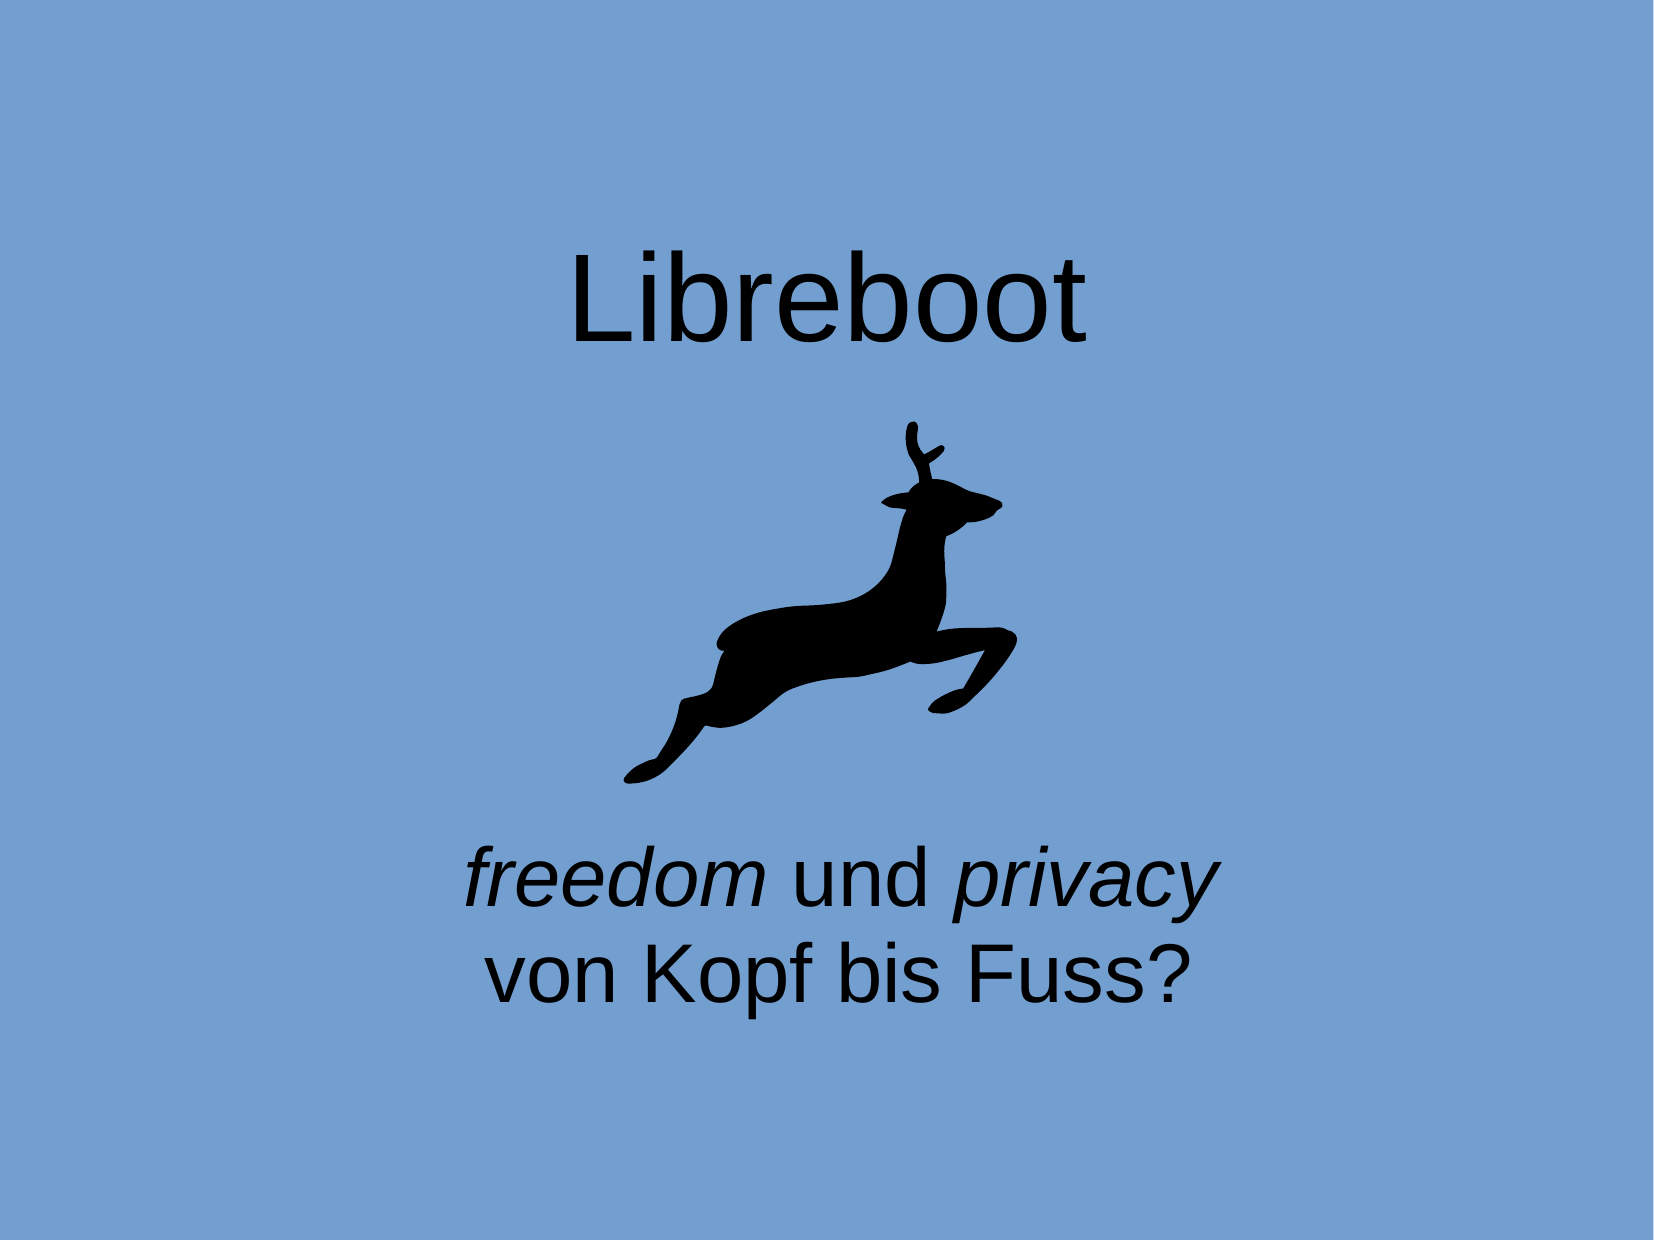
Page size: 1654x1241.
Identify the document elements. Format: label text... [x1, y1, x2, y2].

title Libreboot [82, 194, 1571, 402]
picture [602, 399, 1040, 804]
subtitle freie Software von Kopf bis Fuss? [106, 803, 1571, 1052]
text_box freedom und privacy [448, 823, 1300, 932]
